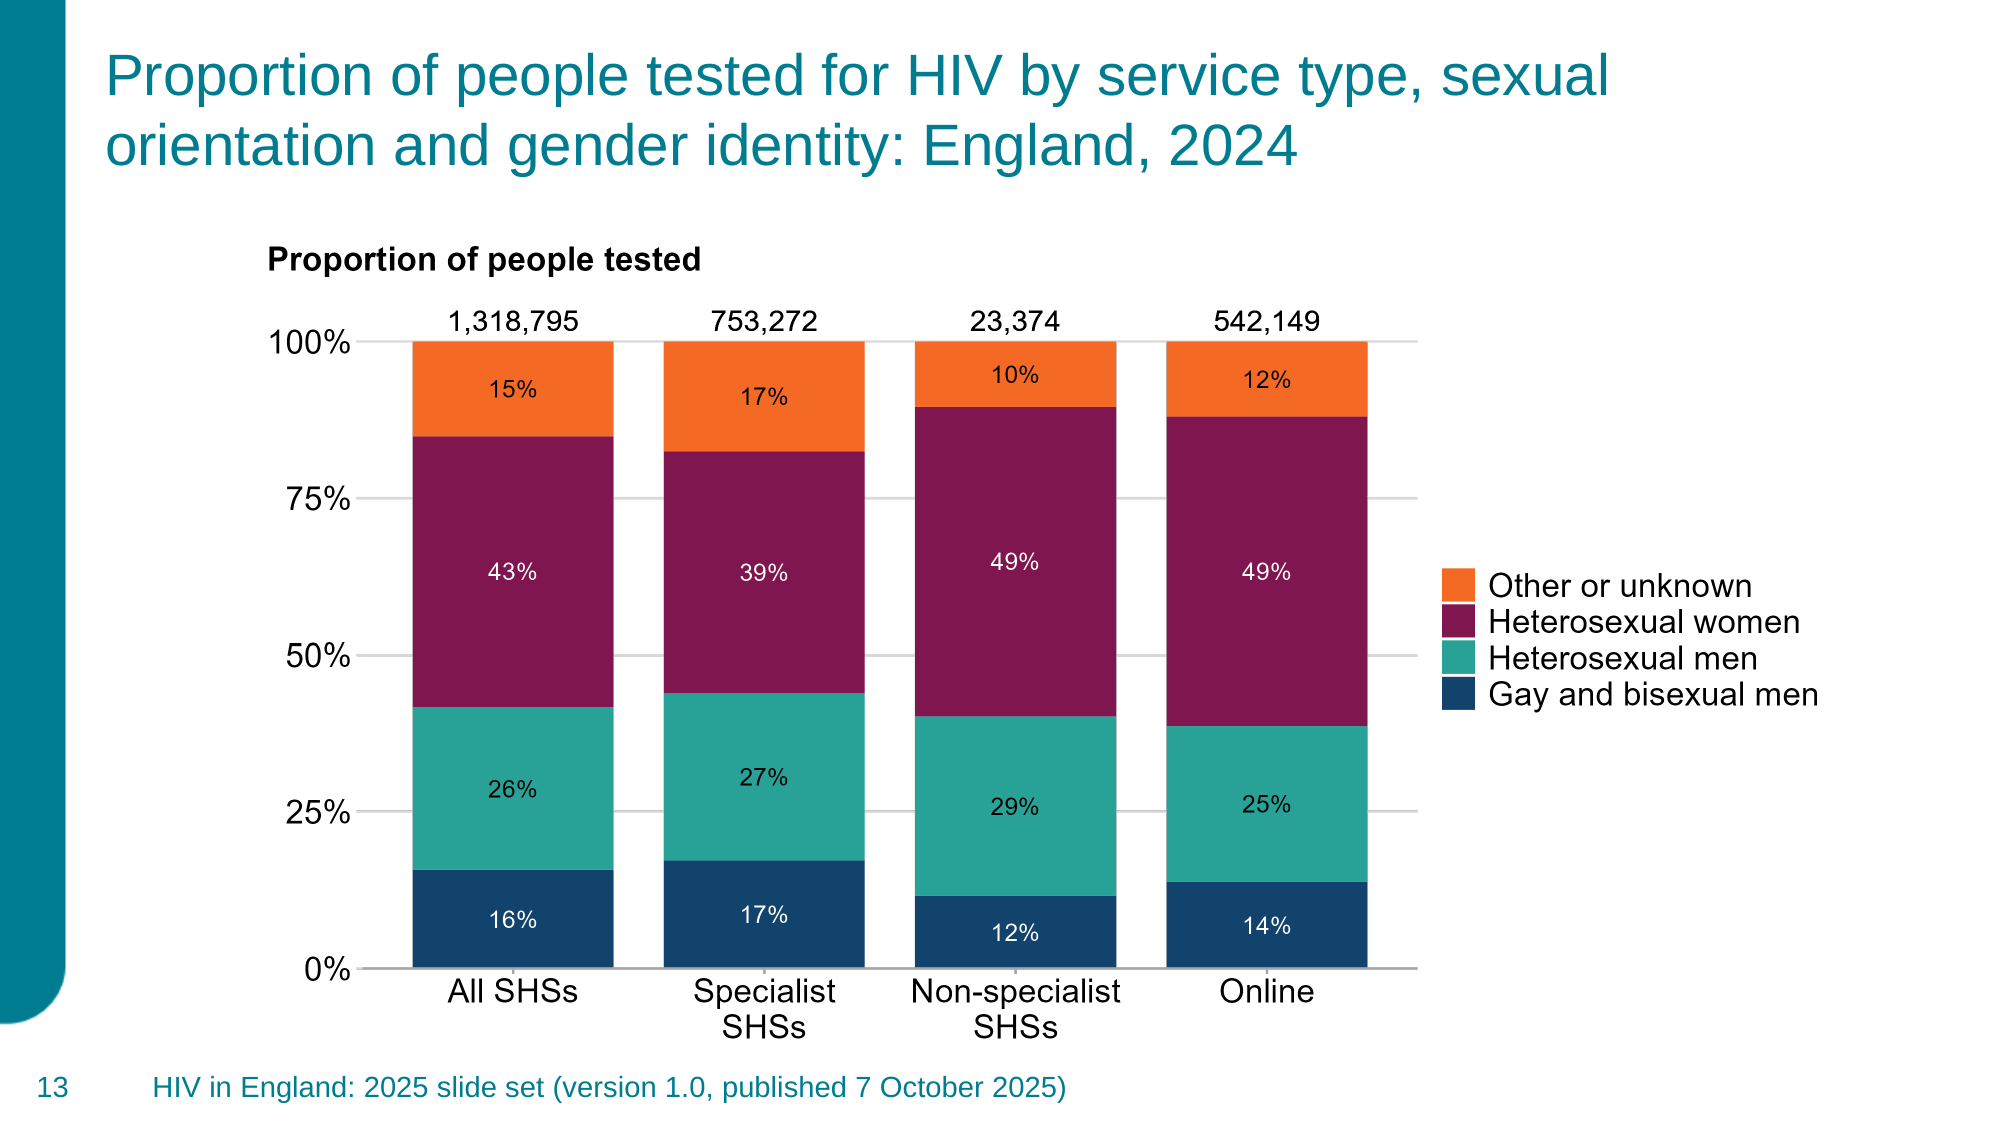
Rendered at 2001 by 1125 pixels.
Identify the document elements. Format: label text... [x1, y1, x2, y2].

text_box [21, 1056, 120, 1117]
picture [255, 231, 1831, 1057]
title Proportion of people tested for HIV by service type, sexual orientation and gender identity: England, 2024 [90, 29, 1891, 255]
text_box HIV in England: 2025 slide set (version 1.0, published 7 October 2025) [137, 1056, 1780, 1116]
